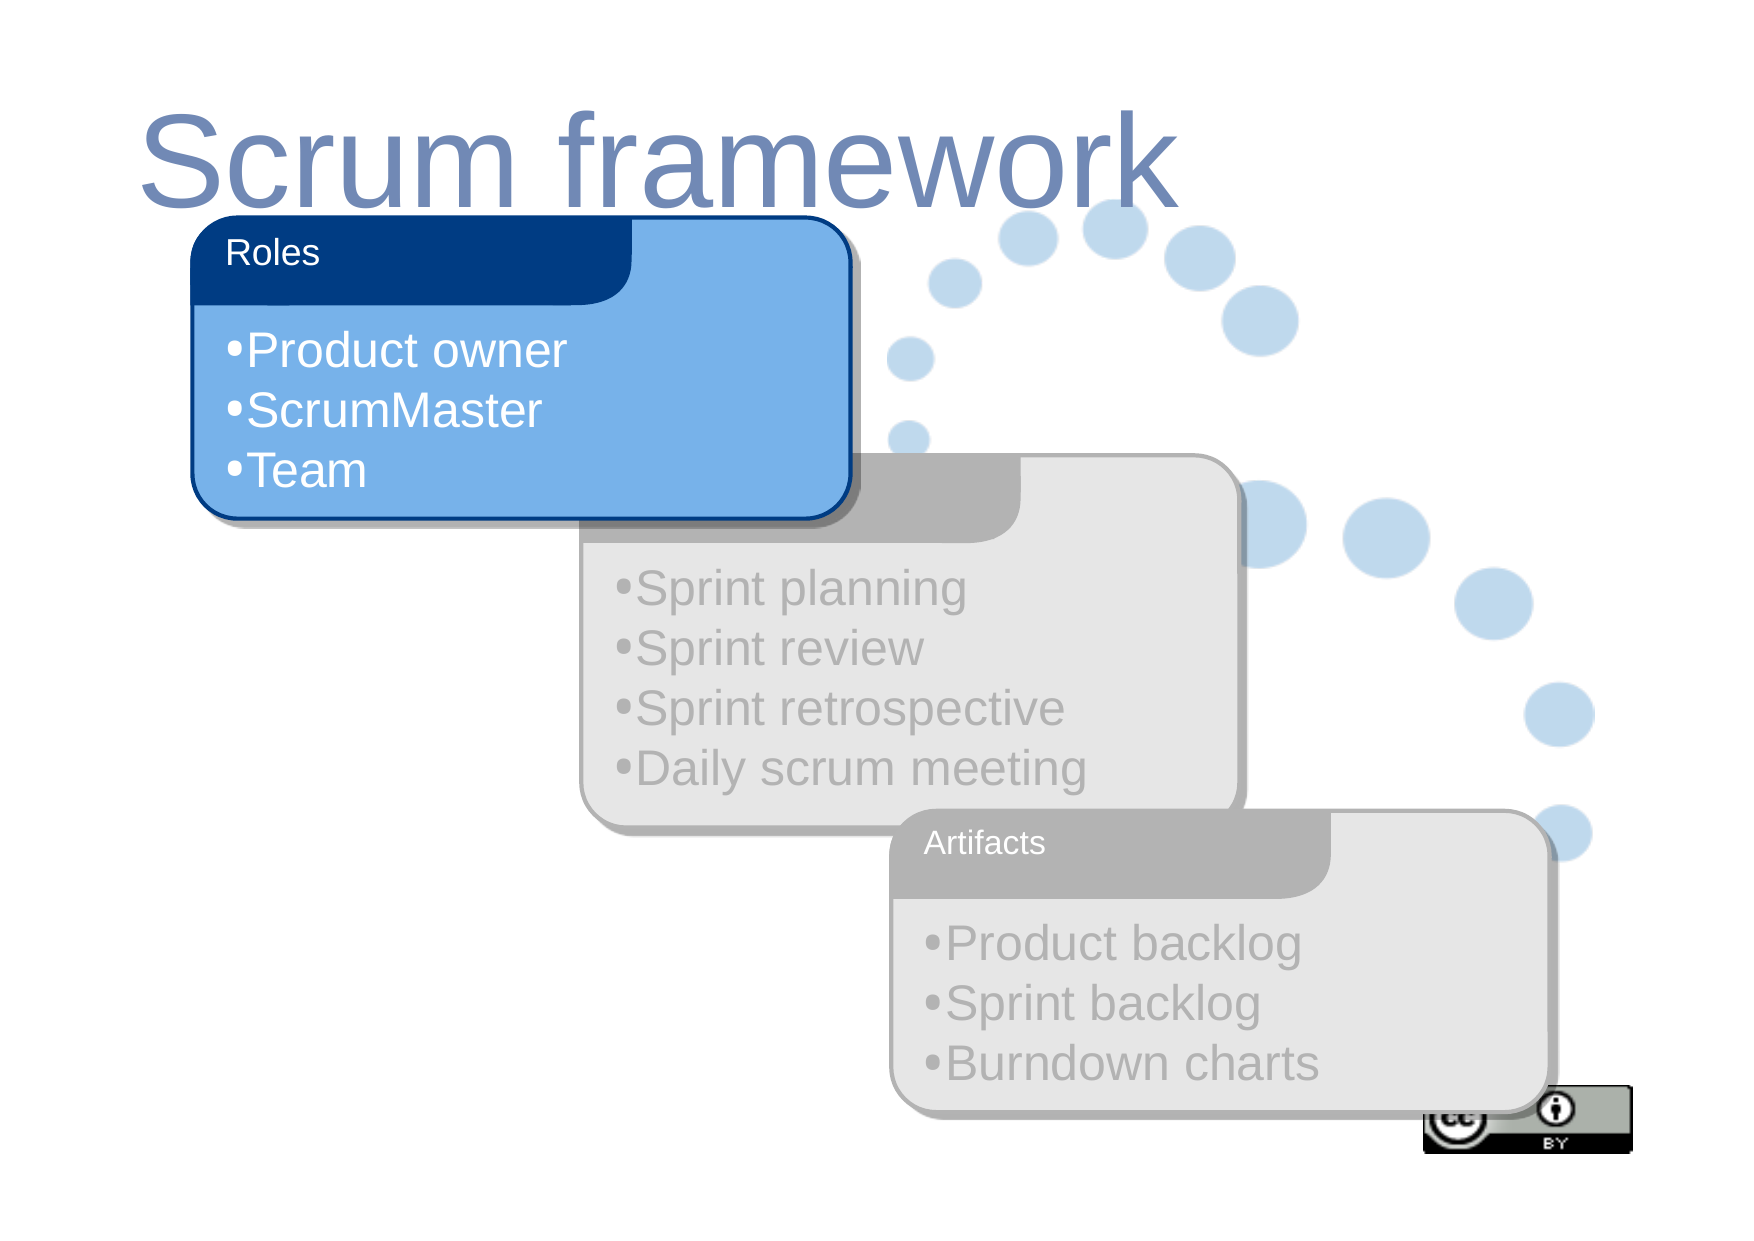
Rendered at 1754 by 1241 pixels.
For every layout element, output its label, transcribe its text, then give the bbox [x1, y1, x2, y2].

picture [1423, 1085, 1633, 1154]
text_box Artifacts [915, 812, 1254, 896]
text_box Product backlog Sprint backlog Burndown charts [913, 902, 1516, 1098]
text_box Scrum framework [129, 75, 1639, 233]
text_box Sprint planning Sprint review Sprint retrospective Daily scrum meeting [603, 546, 1191, 802]
picture [887, 828, 897, 1043]
text_box Product owner ScrumMaster Team [214, 309, 663, 504]
text_box [190, 217, 1550, 1113]
text_box Roles [216, 219, 555, 302]
text_box Ceremonies [605, 457, 995, 540]
picture [887, 233, 1595, 1043]
